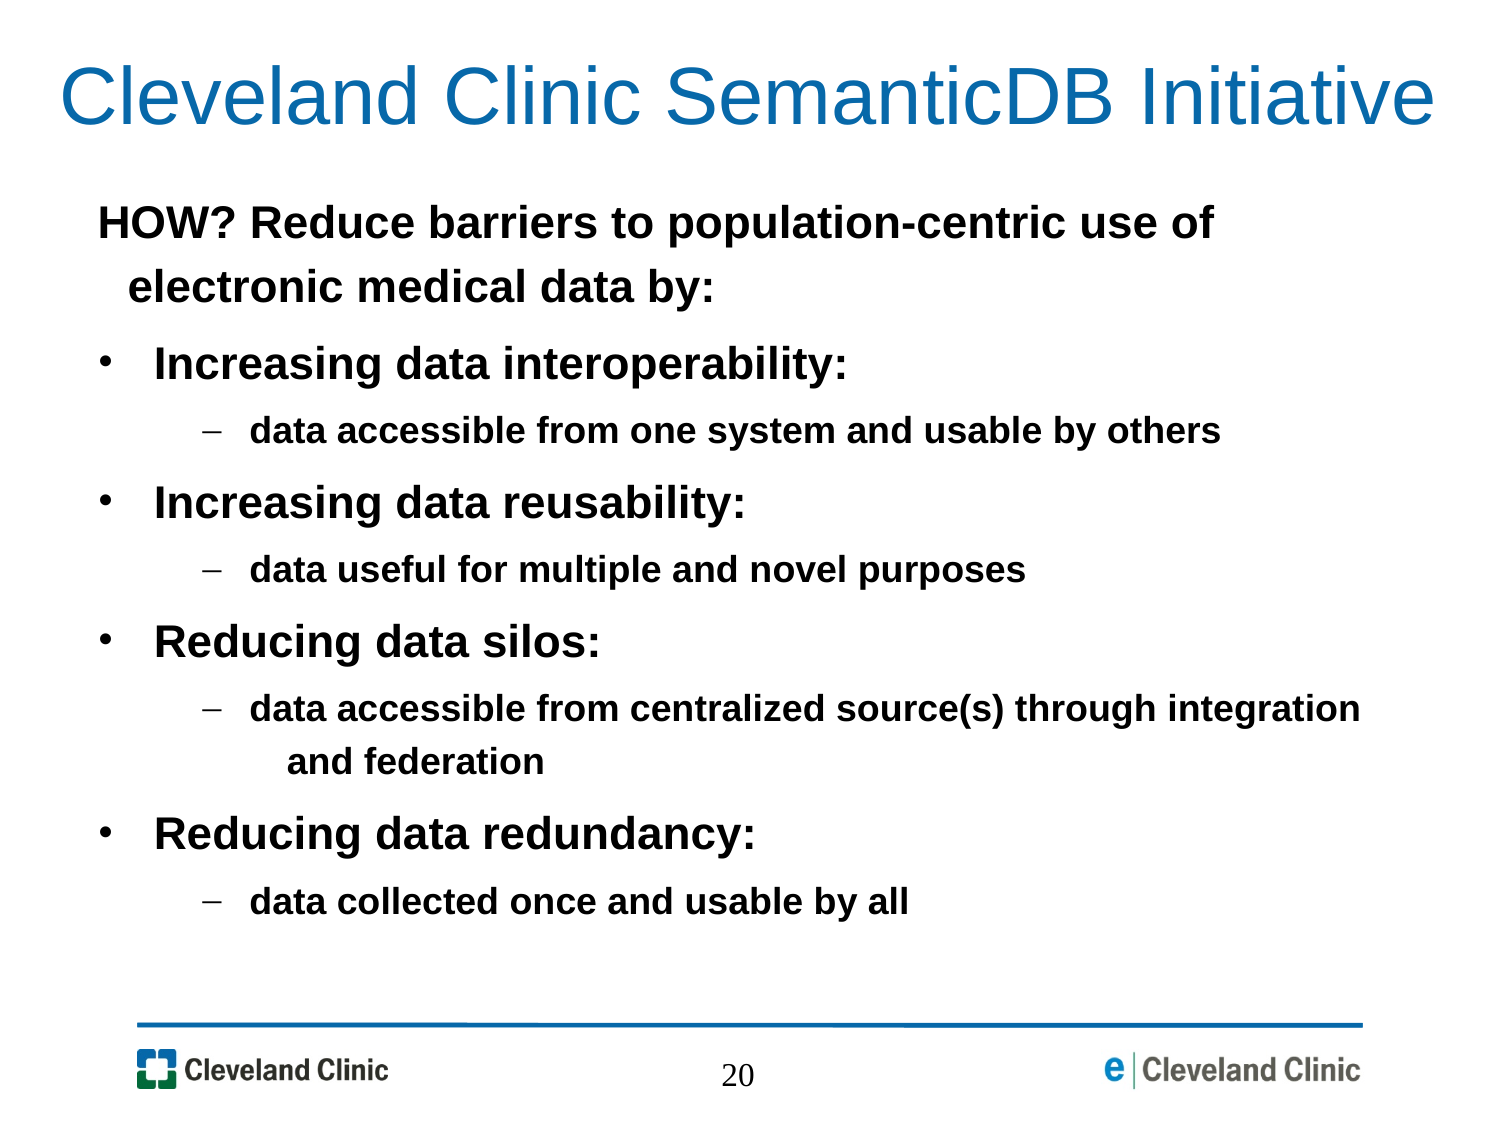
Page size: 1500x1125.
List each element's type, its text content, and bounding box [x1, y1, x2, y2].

picture [1101, 1049, 1365, 1092]
title Cleveland Clinic SemanticDB Initiative [0, 0, 1500, 181]
picture [137, 1049, 388, 1090]
list HOW? Reduce barriers to population-centric use of electronic medical data by: Increasing data interoperability: data accessible from one system and usable by others Increasing data reusability: data useful for multiple and novel purposes Reducing data silos: data accessible from centralized source(s) through integration and federation Reducing data redundancy: data collected once and usable by all [75, 174, 1438, 963]
